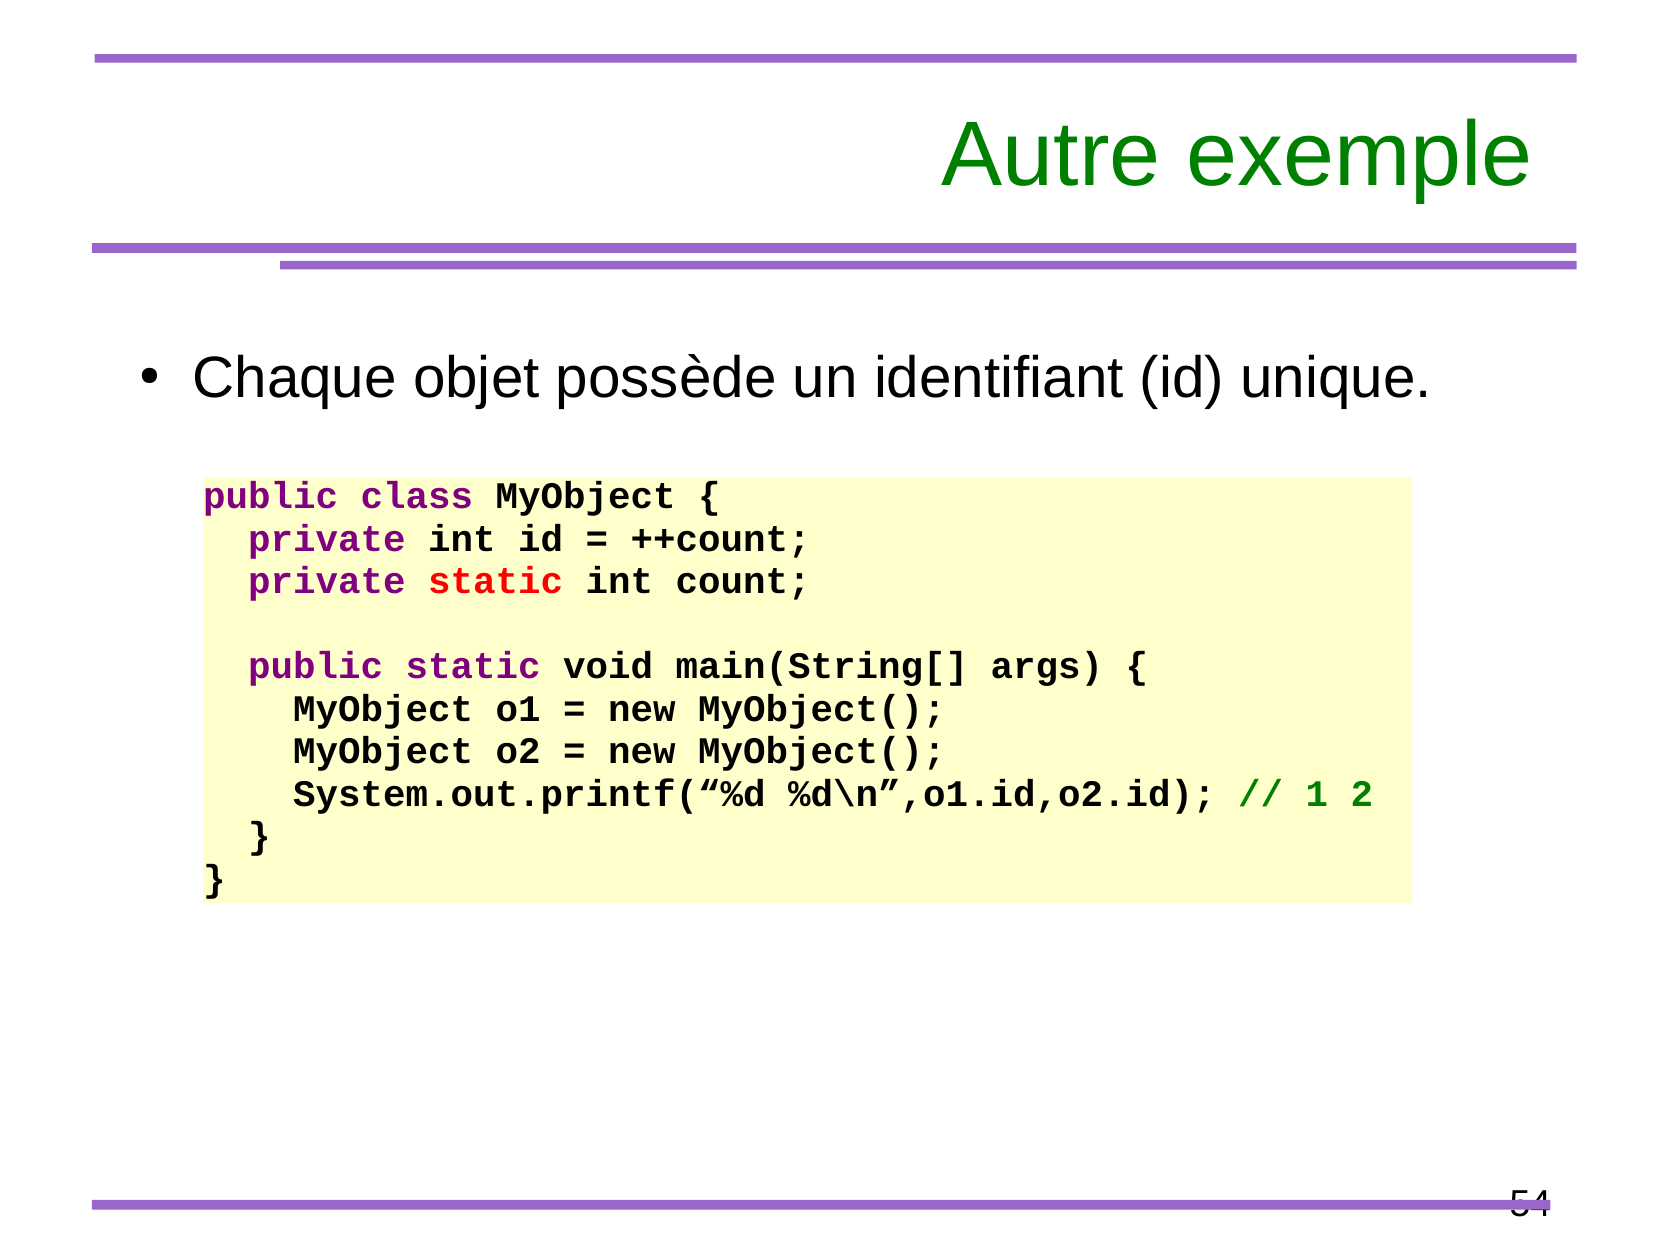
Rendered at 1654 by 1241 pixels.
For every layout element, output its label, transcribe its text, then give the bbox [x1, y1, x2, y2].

list Chaque objet possède un identifiant (id) unique. [121, 344, 1534, 520]
text_box public class MyObject { private int id = ++count; private static int count; public static void main(String[] args) { MyObject o1 = new MyObject(); MyObject o2 = new MyObject(); System.out.printf(“%d %d\n”,o1.id,o2.id); // 1 2 } } [203, 477, 1413, 903]
title Autre exemple [121, 49, 1534, 257]
